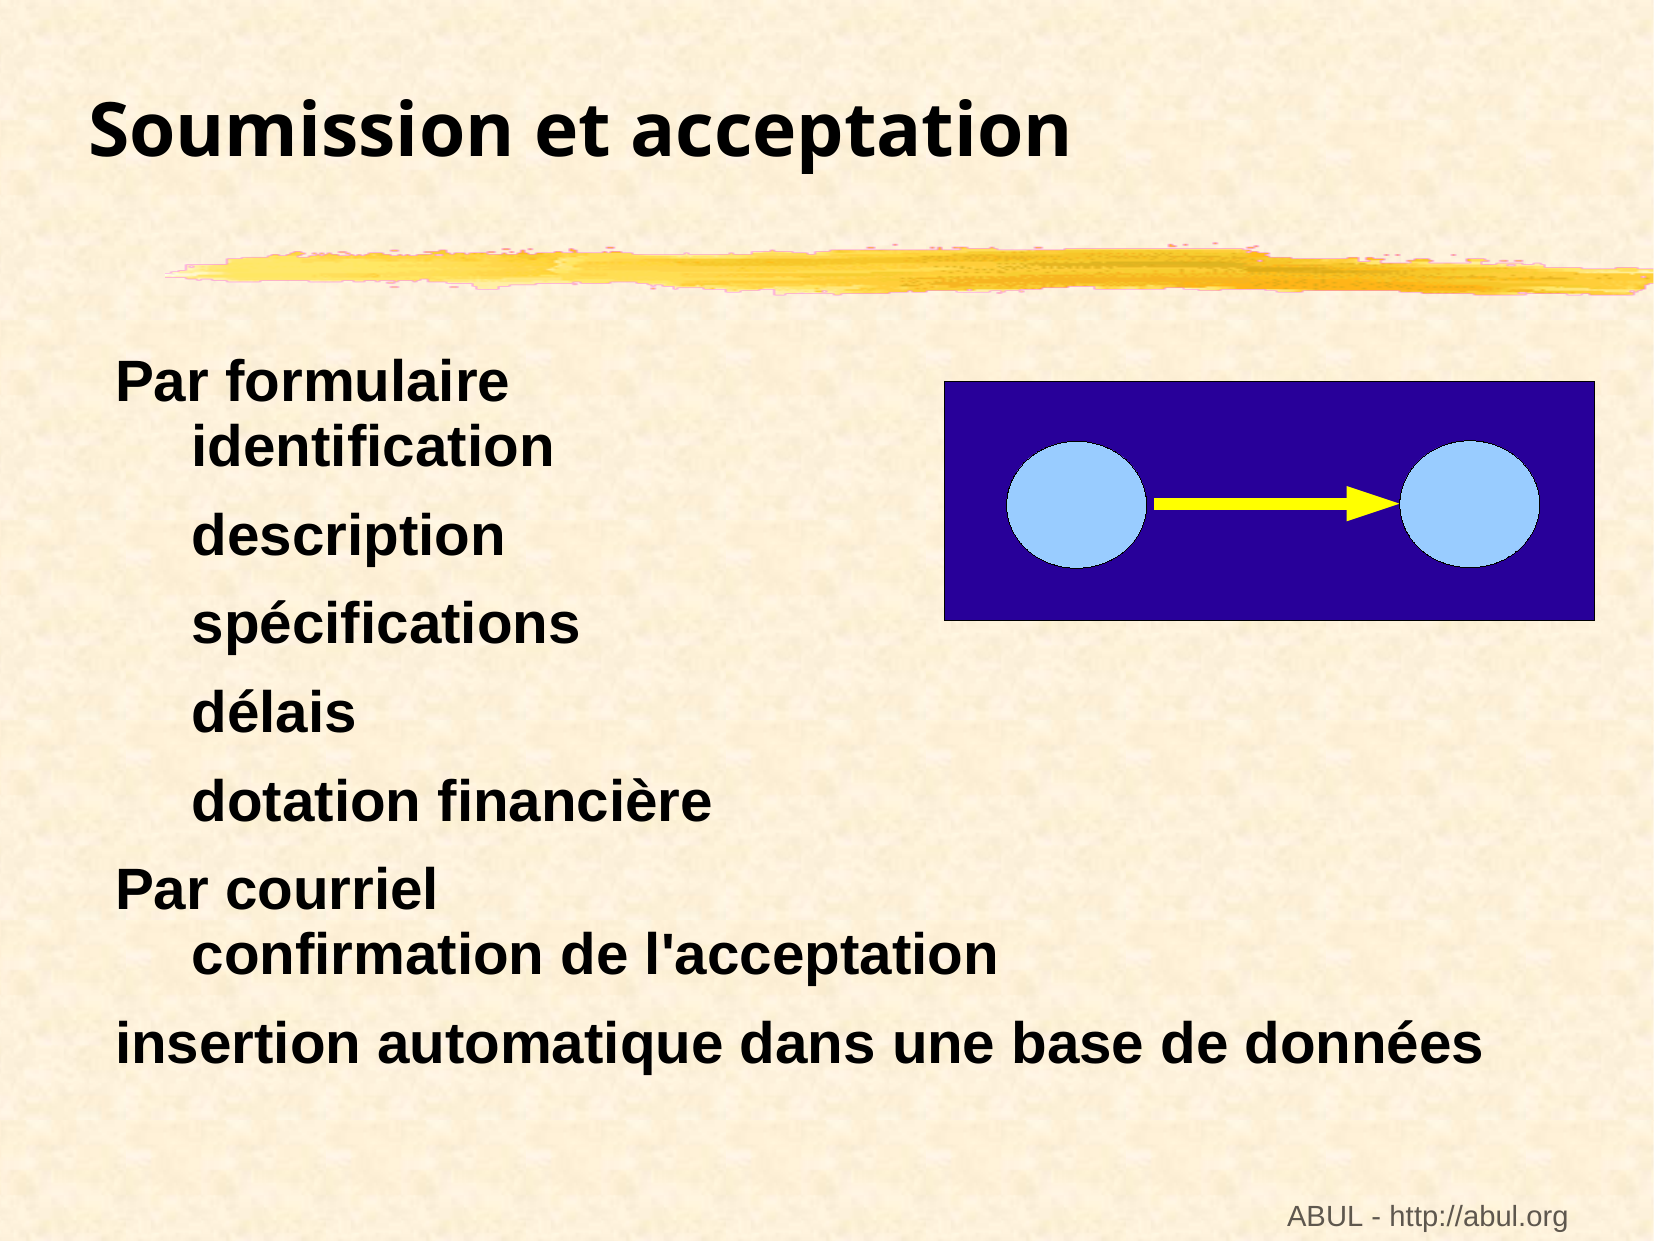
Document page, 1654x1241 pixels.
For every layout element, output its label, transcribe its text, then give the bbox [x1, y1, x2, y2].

text_box [944, 381, 1595, 621]
list Par formulaire identification description spécifications délais dotation financière Par courriel confirmation de l'acceptation insertion automatique dans une base de données [82, 340, 1625, 1176]
title Soumission et acceptation [73, 0, 1479, 262]
picture [0, 0, 1654, 1241]
